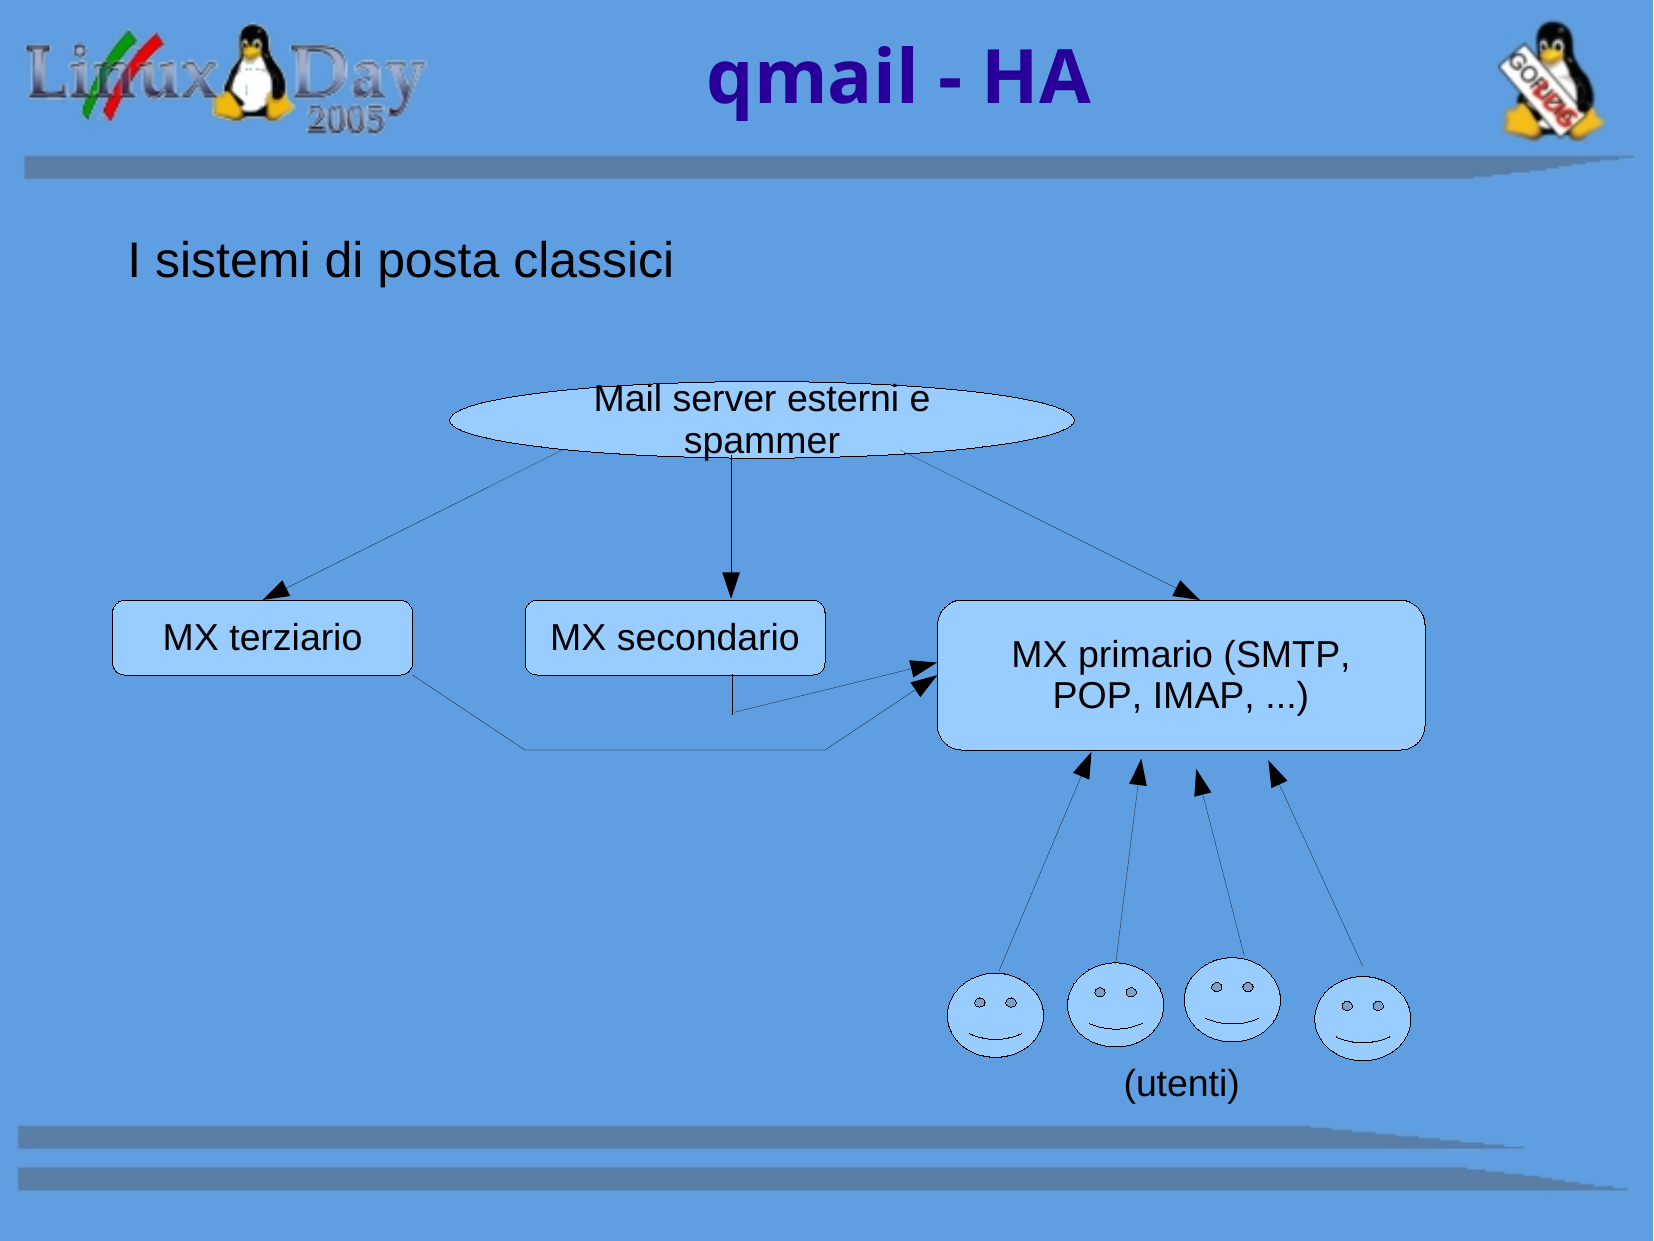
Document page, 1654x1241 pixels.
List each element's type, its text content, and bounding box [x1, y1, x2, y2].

text_box Mail server esterni e spammer [449, 381, 1075, 459]
picture [0, 0, 1653, 1241]
text_box I sistemi di posta classici [112, 225, 901, 296]
text_box MX secondario [525, 600, 826, 676]
text_box [947, 973, 1044, 1058]
text_box MX terziario [112, 600, 413, 676]
text_box MX primario (SMTP, POP, IMAP, ...) [937, 600, 1426, 751]
text_box qmail - HA [691, 16, 1180, 136]
text_box [1067, 962, 1164, 1047]
text_box [1314, 976, 1411, 1061]
text_box (utenti) [1108, 1055, 1255, 1113]
text_box [1184, 957, 1281, 1042]
